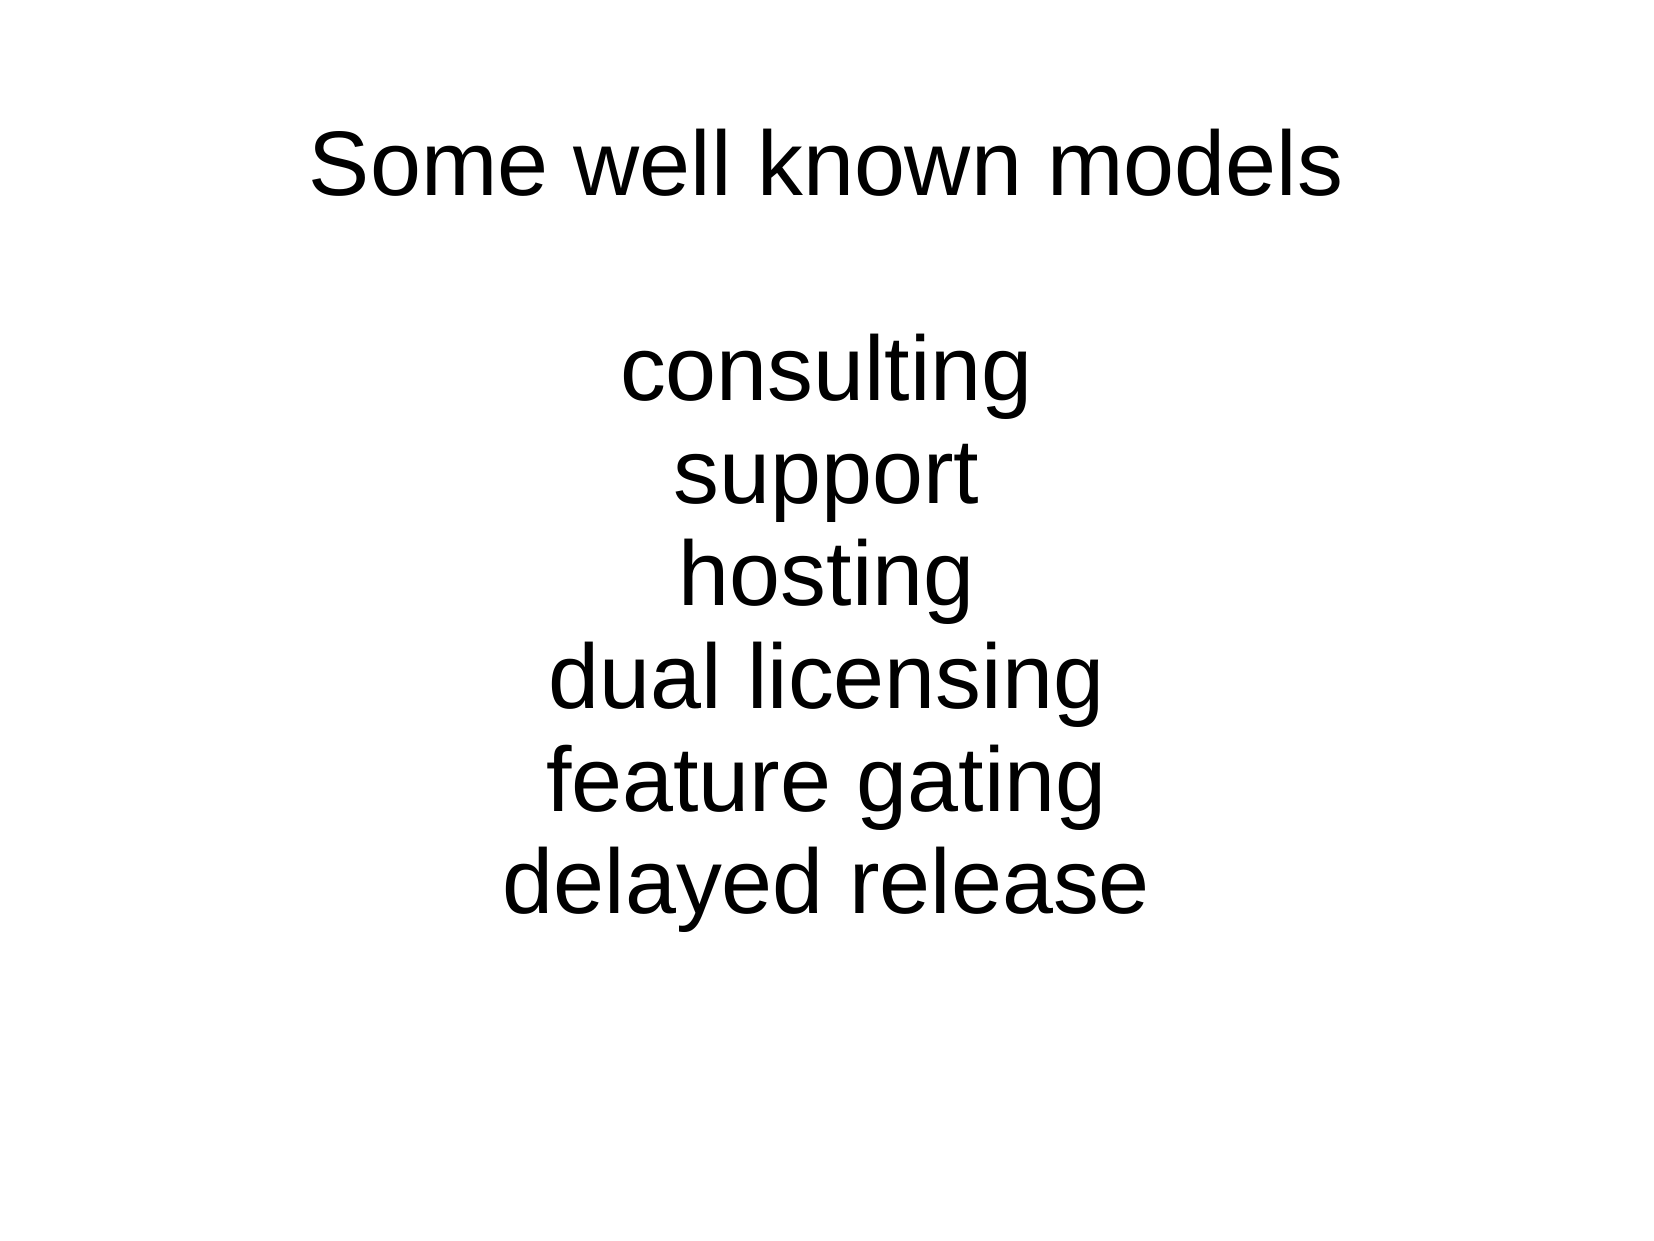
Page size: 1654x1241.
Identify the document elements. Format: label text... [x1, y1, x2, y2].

title Some well known models consulting support hosting dual licensing feature gating delayed release [82, 112, 1571, 1139]
